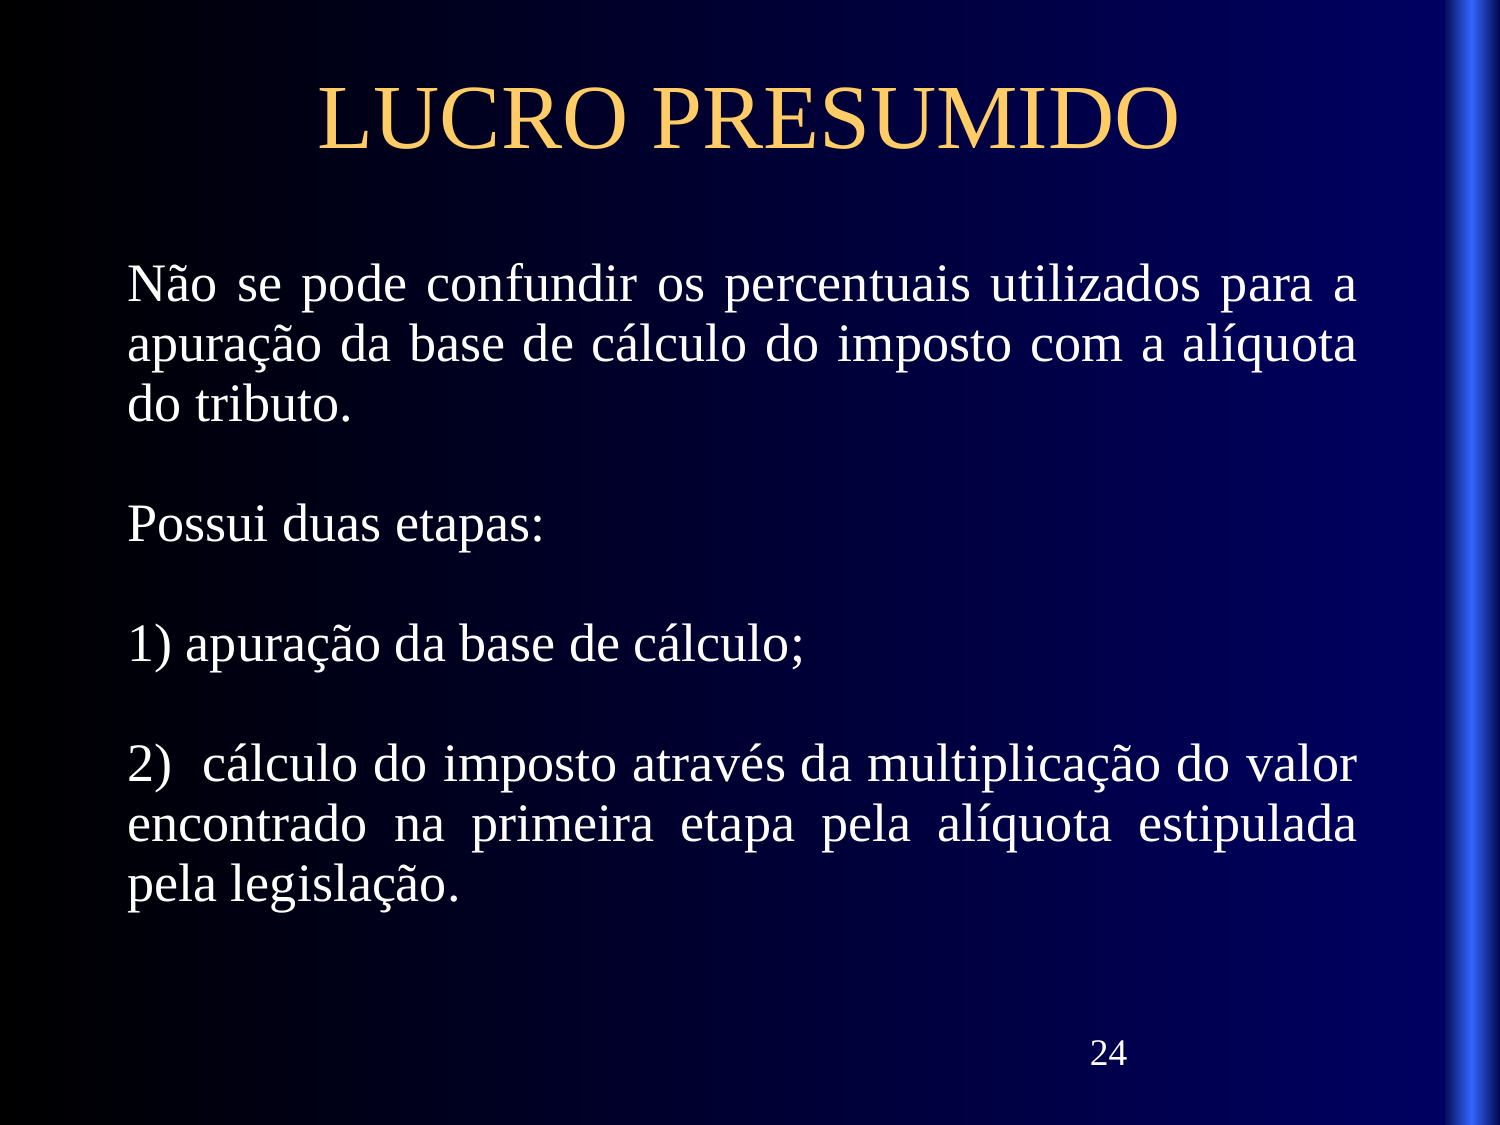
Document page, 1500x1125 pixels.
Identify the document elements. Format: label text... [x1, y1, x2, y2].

text_box Não se pode confundir os percentuais utilizados para a apuração da base de cálculo do imposto com a alíquota do tributo. Possui duas etapas: 1) apuração da base de cálculo; 2) cálculo do imposto através da multiplicação do valor encontrado na primeira etapa pela alíquota estipulada pela legislação. [112, 246, 1388, 922]
text_box LUCRO PRESUMIDO [112, 23, 1388, 211]
